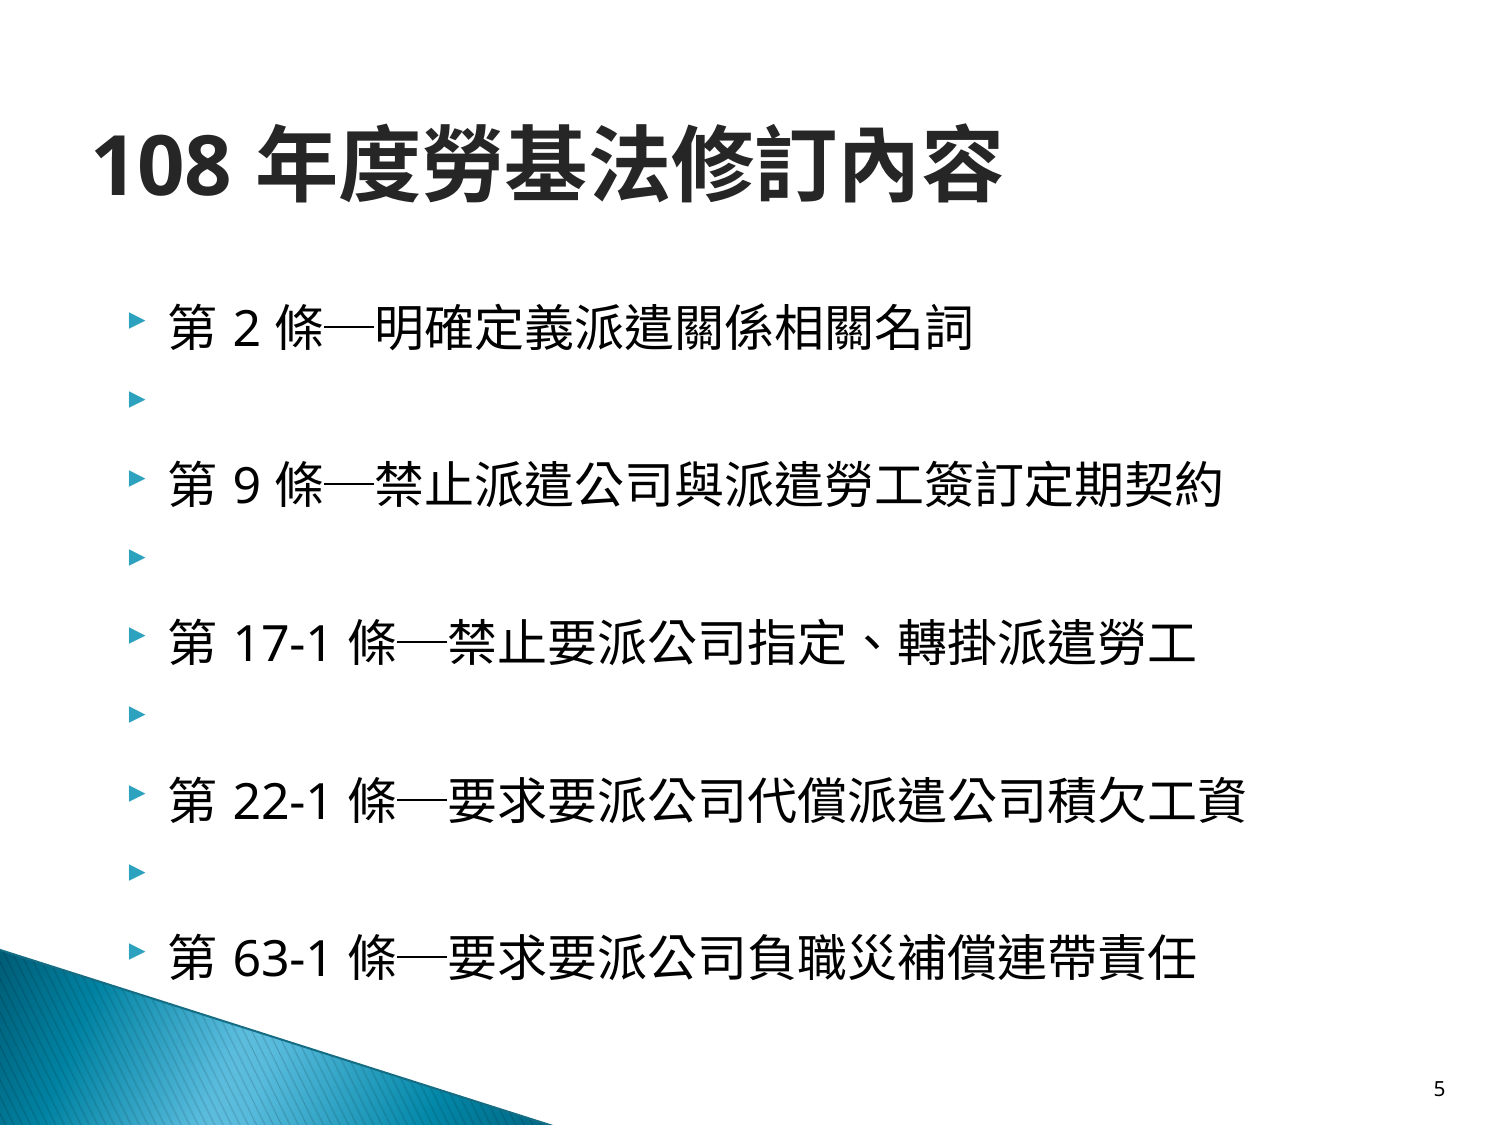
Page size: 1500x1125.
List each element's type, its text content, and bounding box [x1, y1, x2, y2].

list 第2條─明確定義派遣關係相關名詞 第9條─禁止派遣公司與派遣勞工簽訂定期契約 第17-1條─禁止要派公司指定、轉掛派遣勞工 第22-1條─要求要派公司代償派遣公司積欠工資 第63-1條─要求要派公司負職災補償連帶責任 [75, 280, 1426, 1024]
text_box 108年度勞基法修訂內容 [75, 91, 1426, 279]
text_box [1418, 1051, 1479, 1112]
